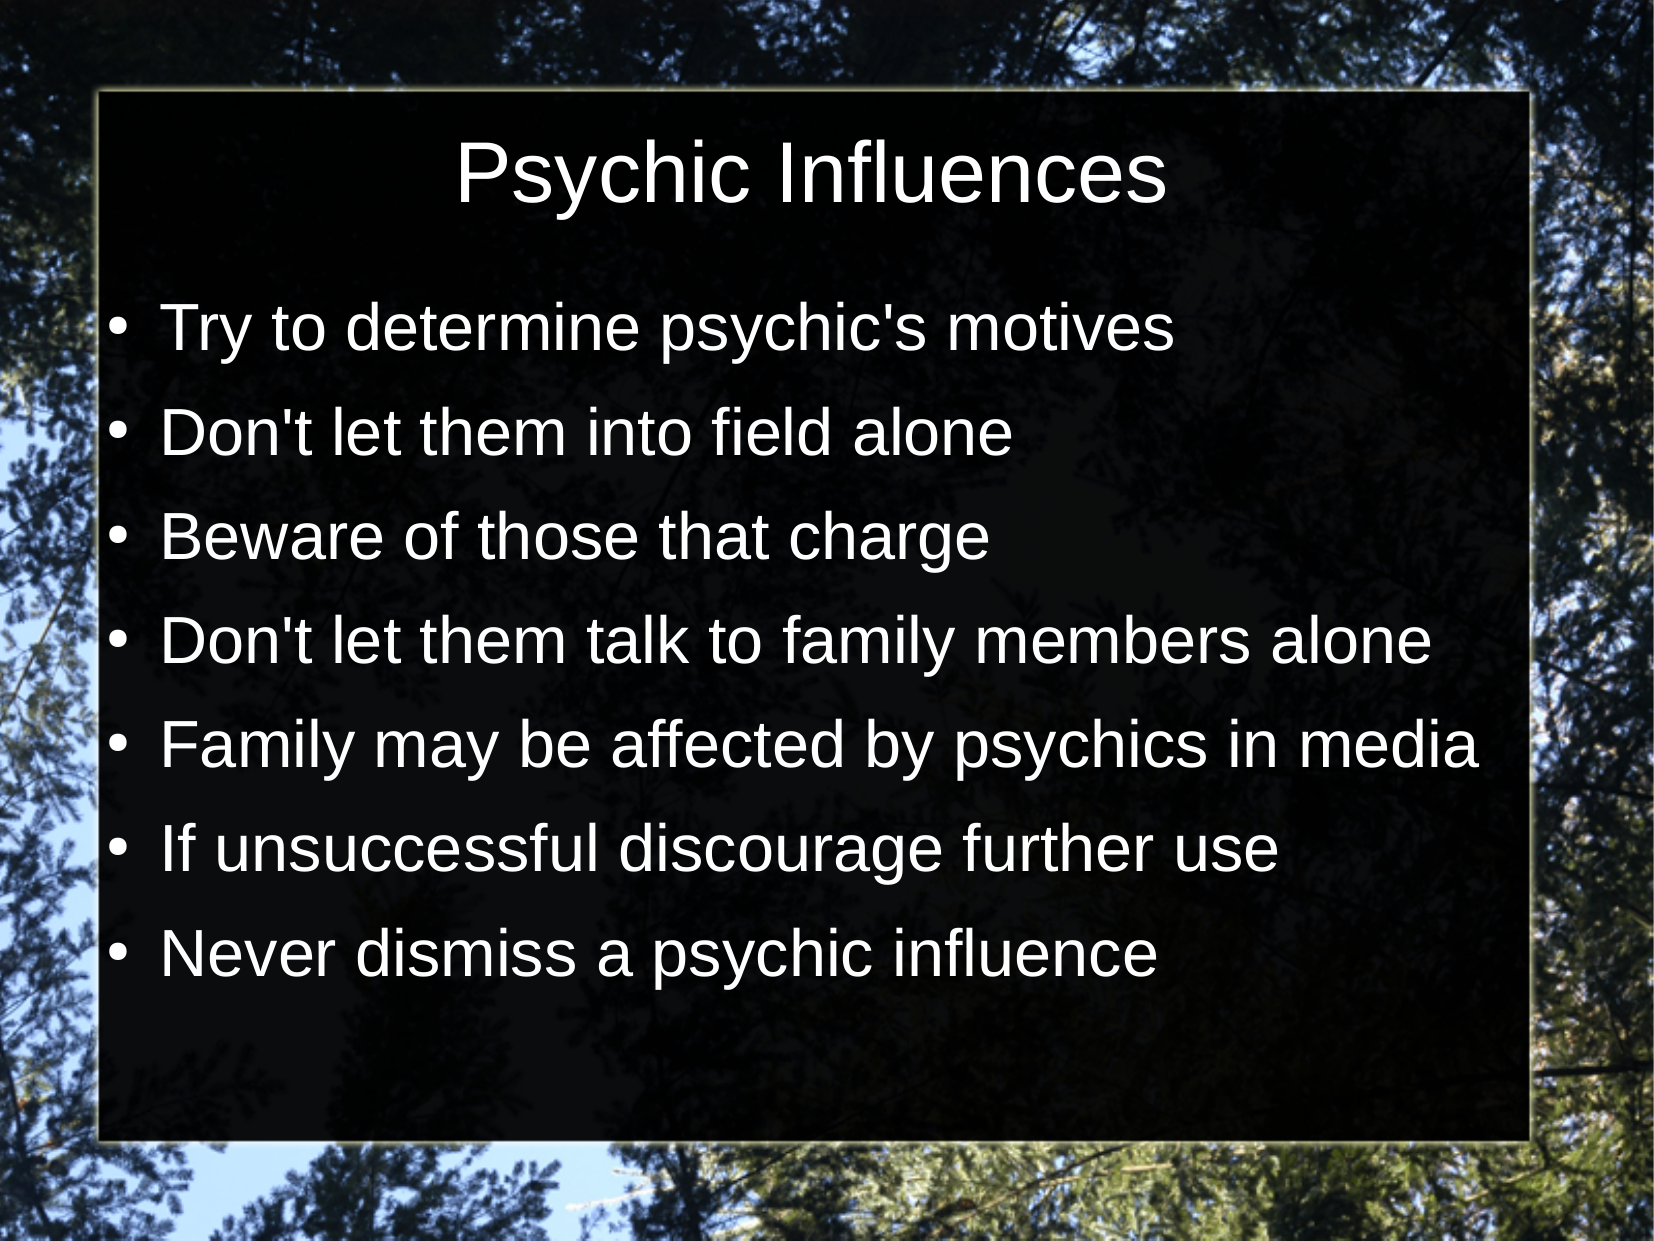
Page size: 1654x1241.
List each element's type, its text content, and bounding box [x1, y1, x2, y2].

picture [0, 0, 1654, 1241]
title Psychic Influences [88, 88, 1536, 257]
list Try to determine psychic's motives Don't let them into field alone Beware of those that charge Don't let them talk to family members alone Family may be affected by psychics in media If unsuccessful discourage further use Never dismiss a psychic influence [88, 290, 1536, 1010]
